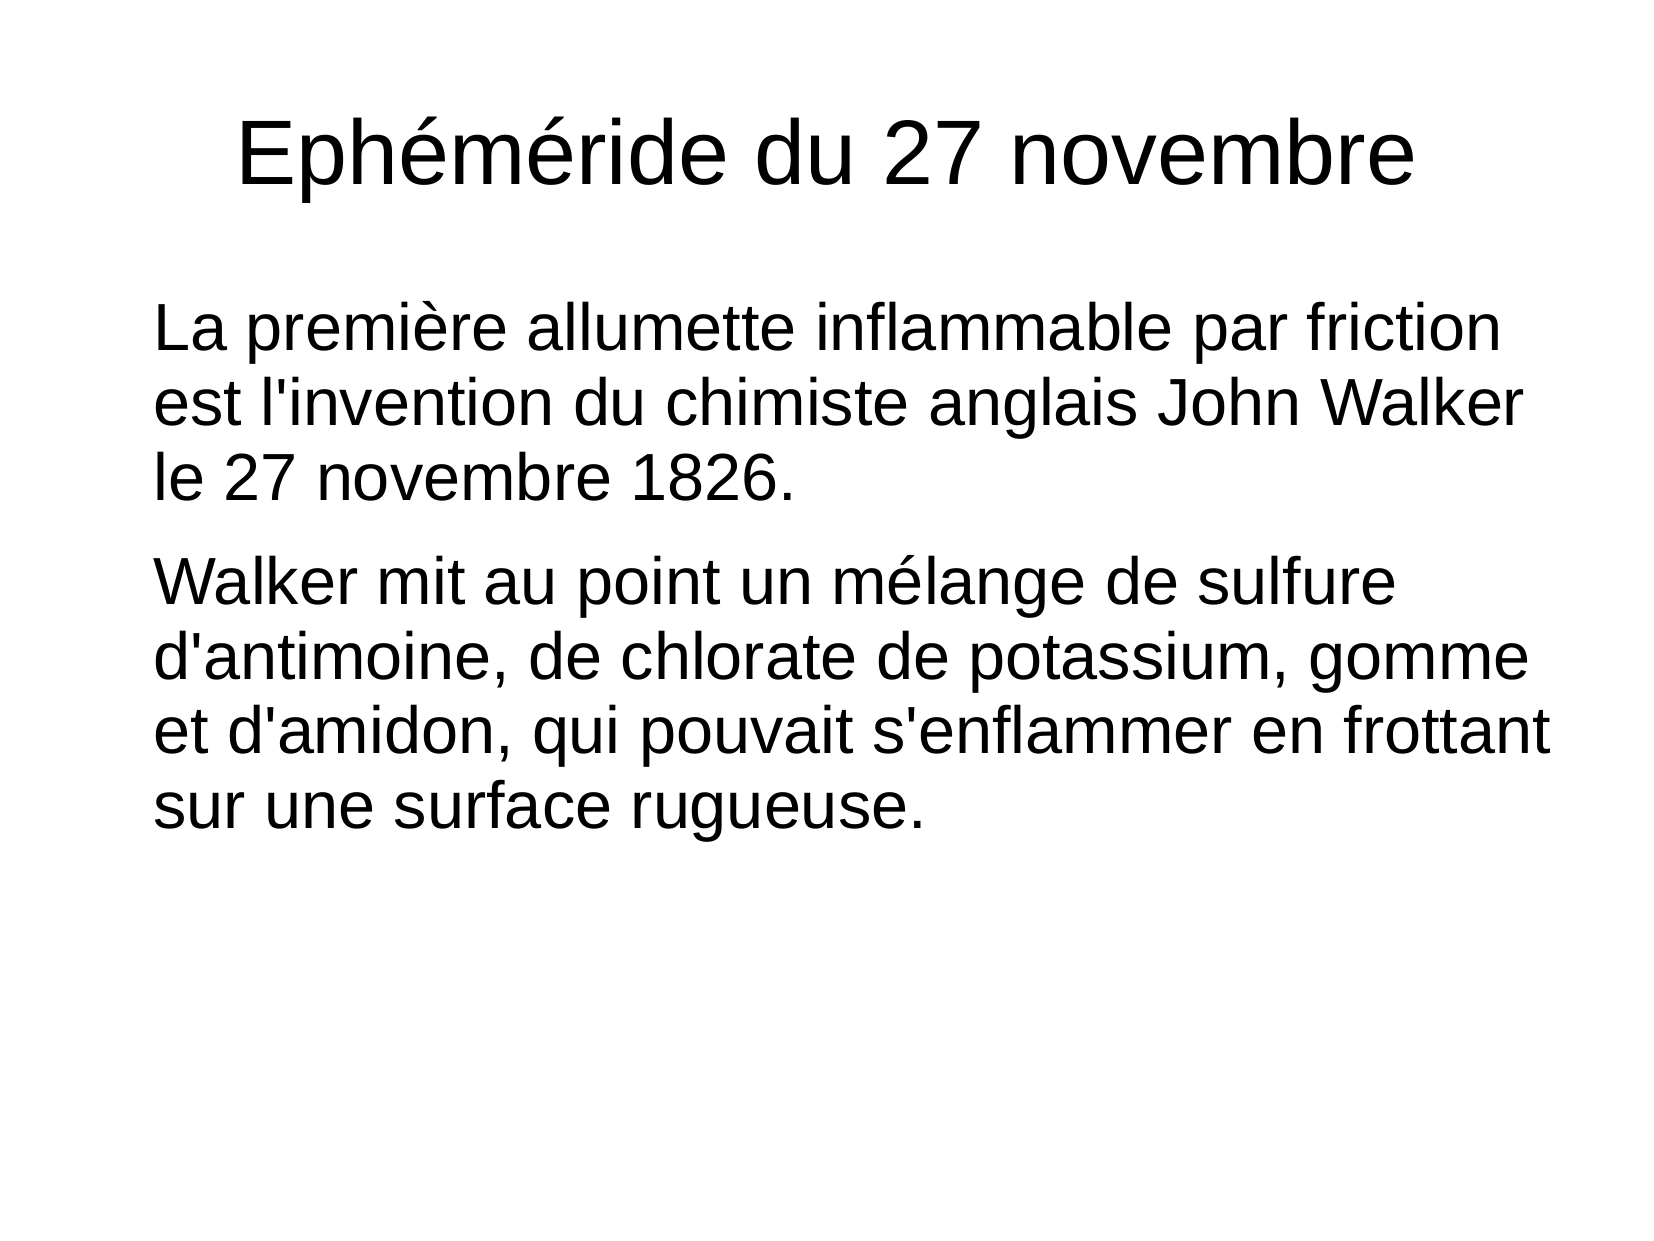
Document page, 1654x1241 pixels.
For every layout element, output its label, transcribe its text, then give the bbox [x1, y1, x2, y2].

title Ephéméride du 27 novembre [82, 49, 1571, 257]
list La première allumette inflammable par friction est l'invention du chimiste anglais John Walker le 27 novembre 1826. Walker mit au point un mélange de sulfure d'antimoine, de chlorate de potassium, gomme et d'amidon, qui pouvait s'enflammer en frottant sur une surface rugueuse. [82, 290, 1571, 1109]
